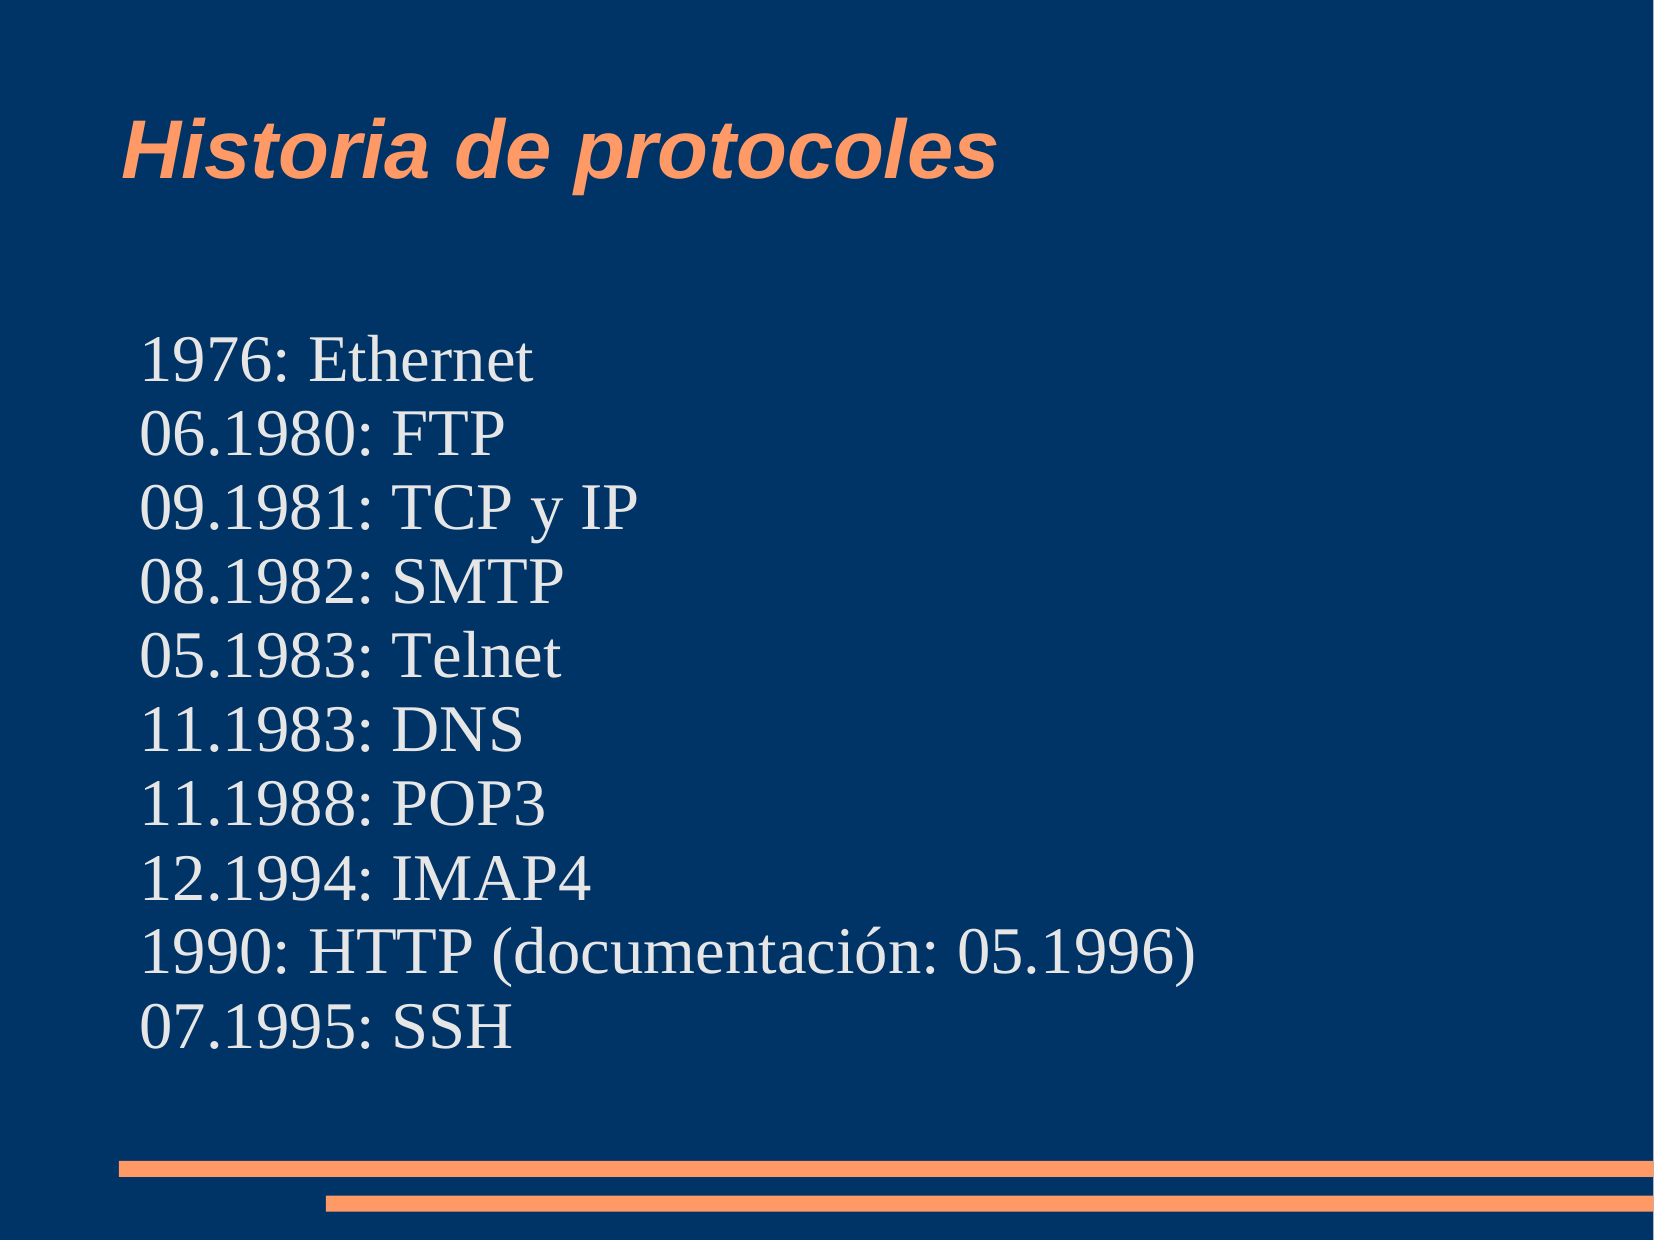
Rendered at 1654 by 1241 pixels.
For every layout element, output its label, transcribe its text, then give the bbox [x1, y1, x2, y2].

title Historia de protocoles [121, 46, 1534, 254]
list 1976: Ethernet 06.1980: FTP 09.1981: TCP y IP 08.1982: SMTP 05.1983: Telnet 11.1983: DNS 11.1988: POP3 12.1994: IMAP4 1990: HTTP (documentación: 05.1996) 07.1995: SSH [121, 322, 1561, 1132]
